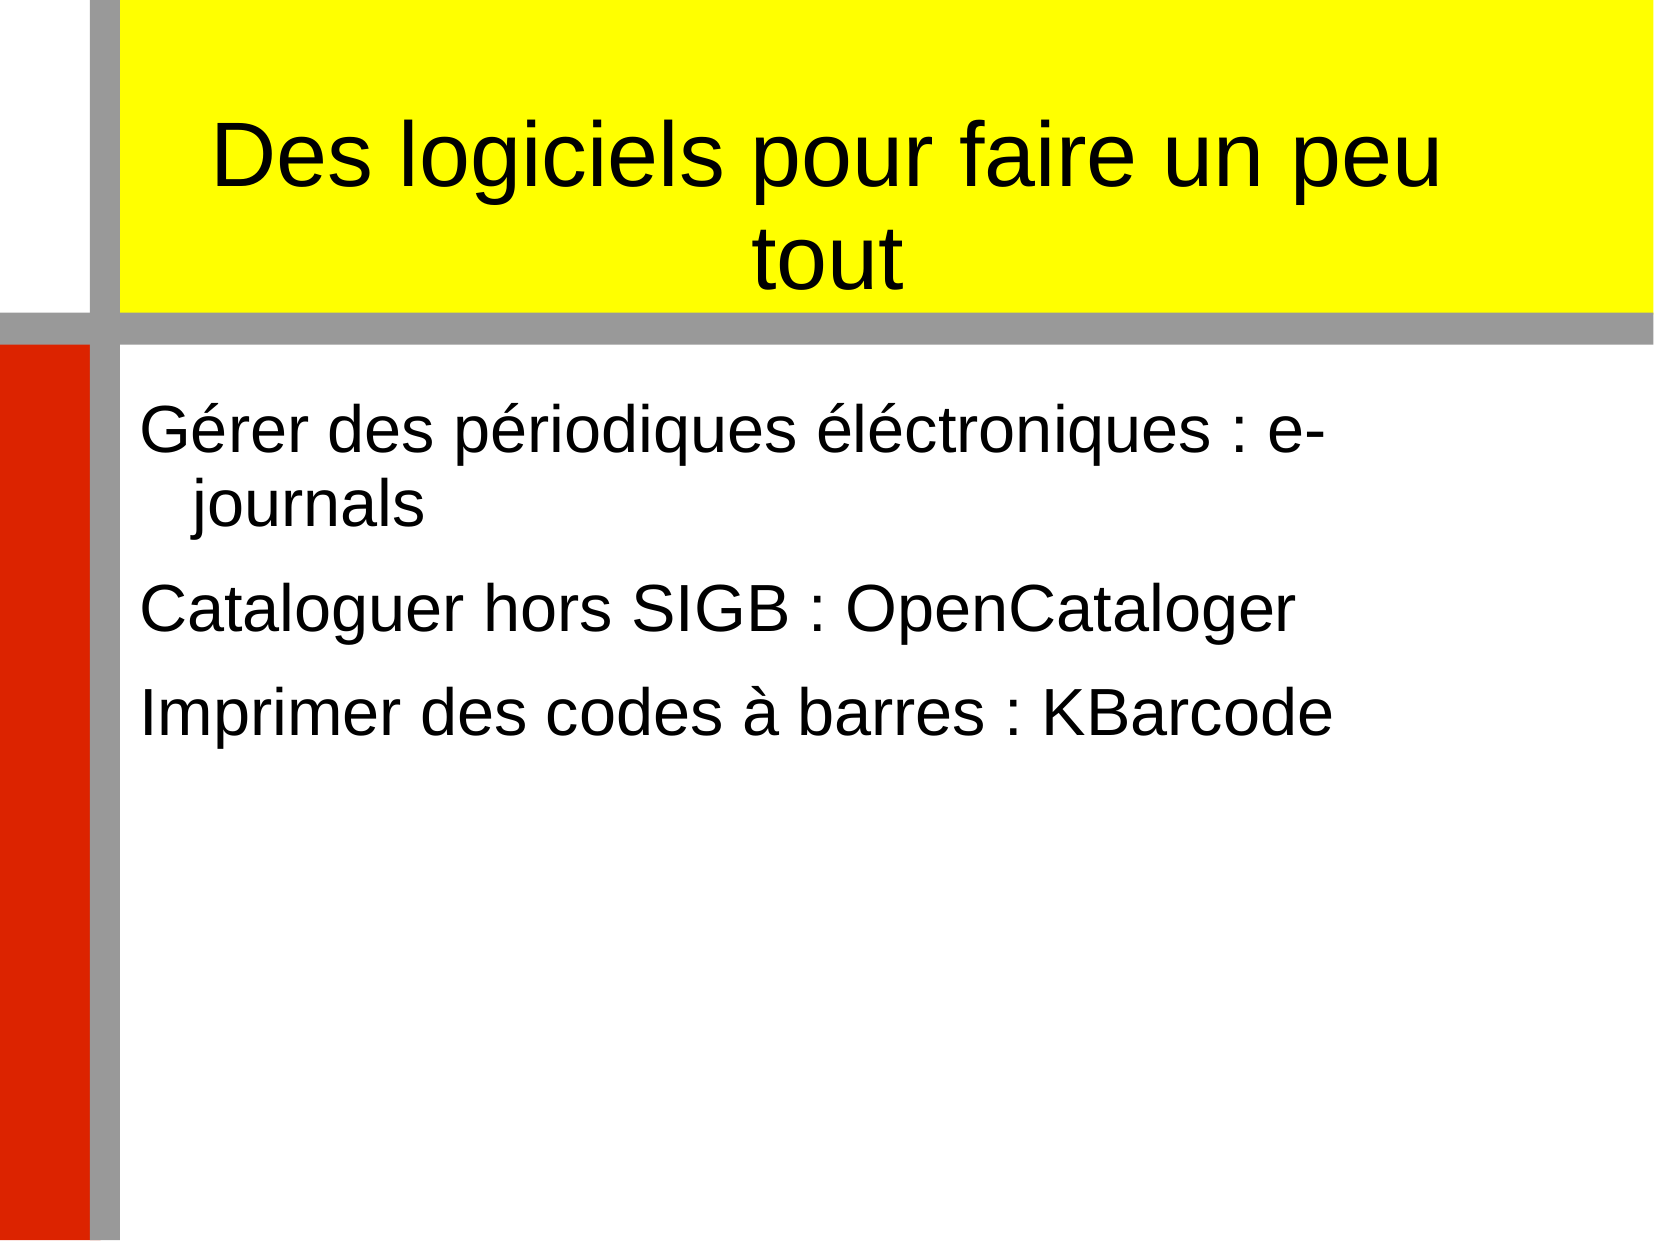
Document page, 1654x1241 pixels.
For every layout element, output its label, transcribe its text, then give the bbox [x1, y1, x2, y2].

title Des logiciels pour faire un peu tout [121, 102, 1534, 311]
list Gérer des périodiques éléctroniques : e-journals Cataloguer hors SIGB : OpenCataloger Imprimer des codes à barres : KBarcode [121, 391, 1534, 1127]
